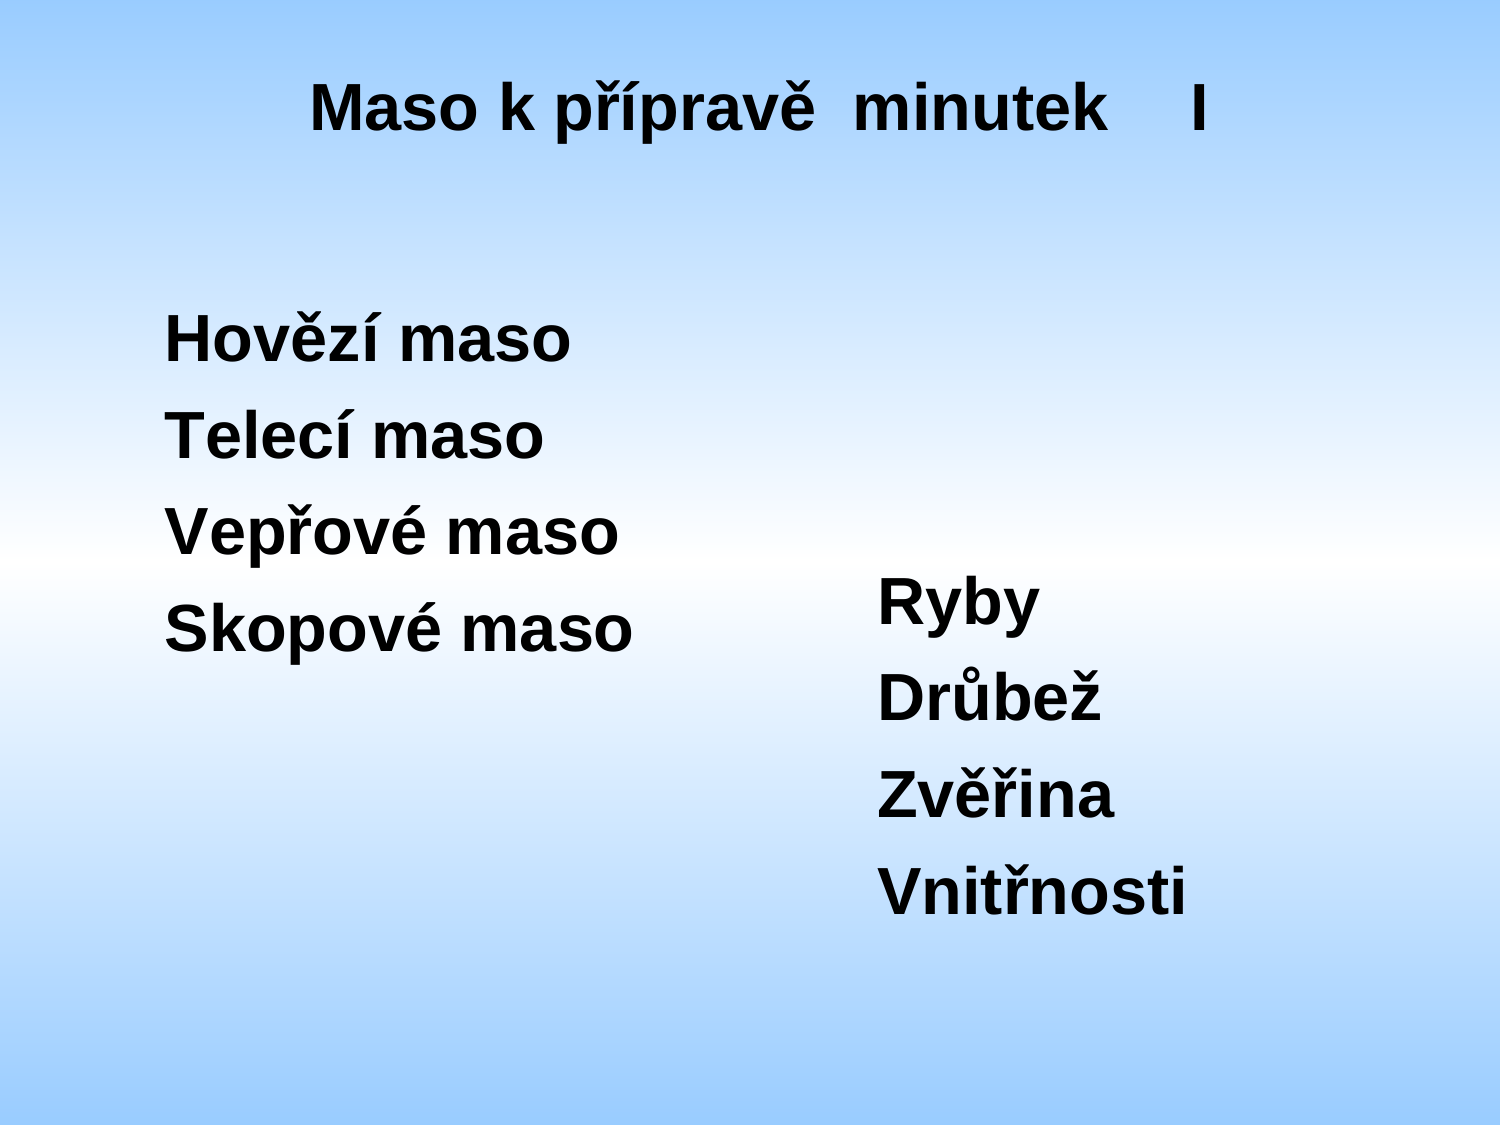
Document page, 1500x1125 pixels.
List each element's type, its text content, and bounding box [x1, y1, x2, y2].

list Hovězí maso Telecí maso Vepřové maso Skopové maso [149, 287, 700, 738]
text_box Ryby Drůbež Zvěřina Vnitřnosti [862, 549, 1251, 988]
title Maso k přípravě minutek I [75, 45, 1426, 163]
